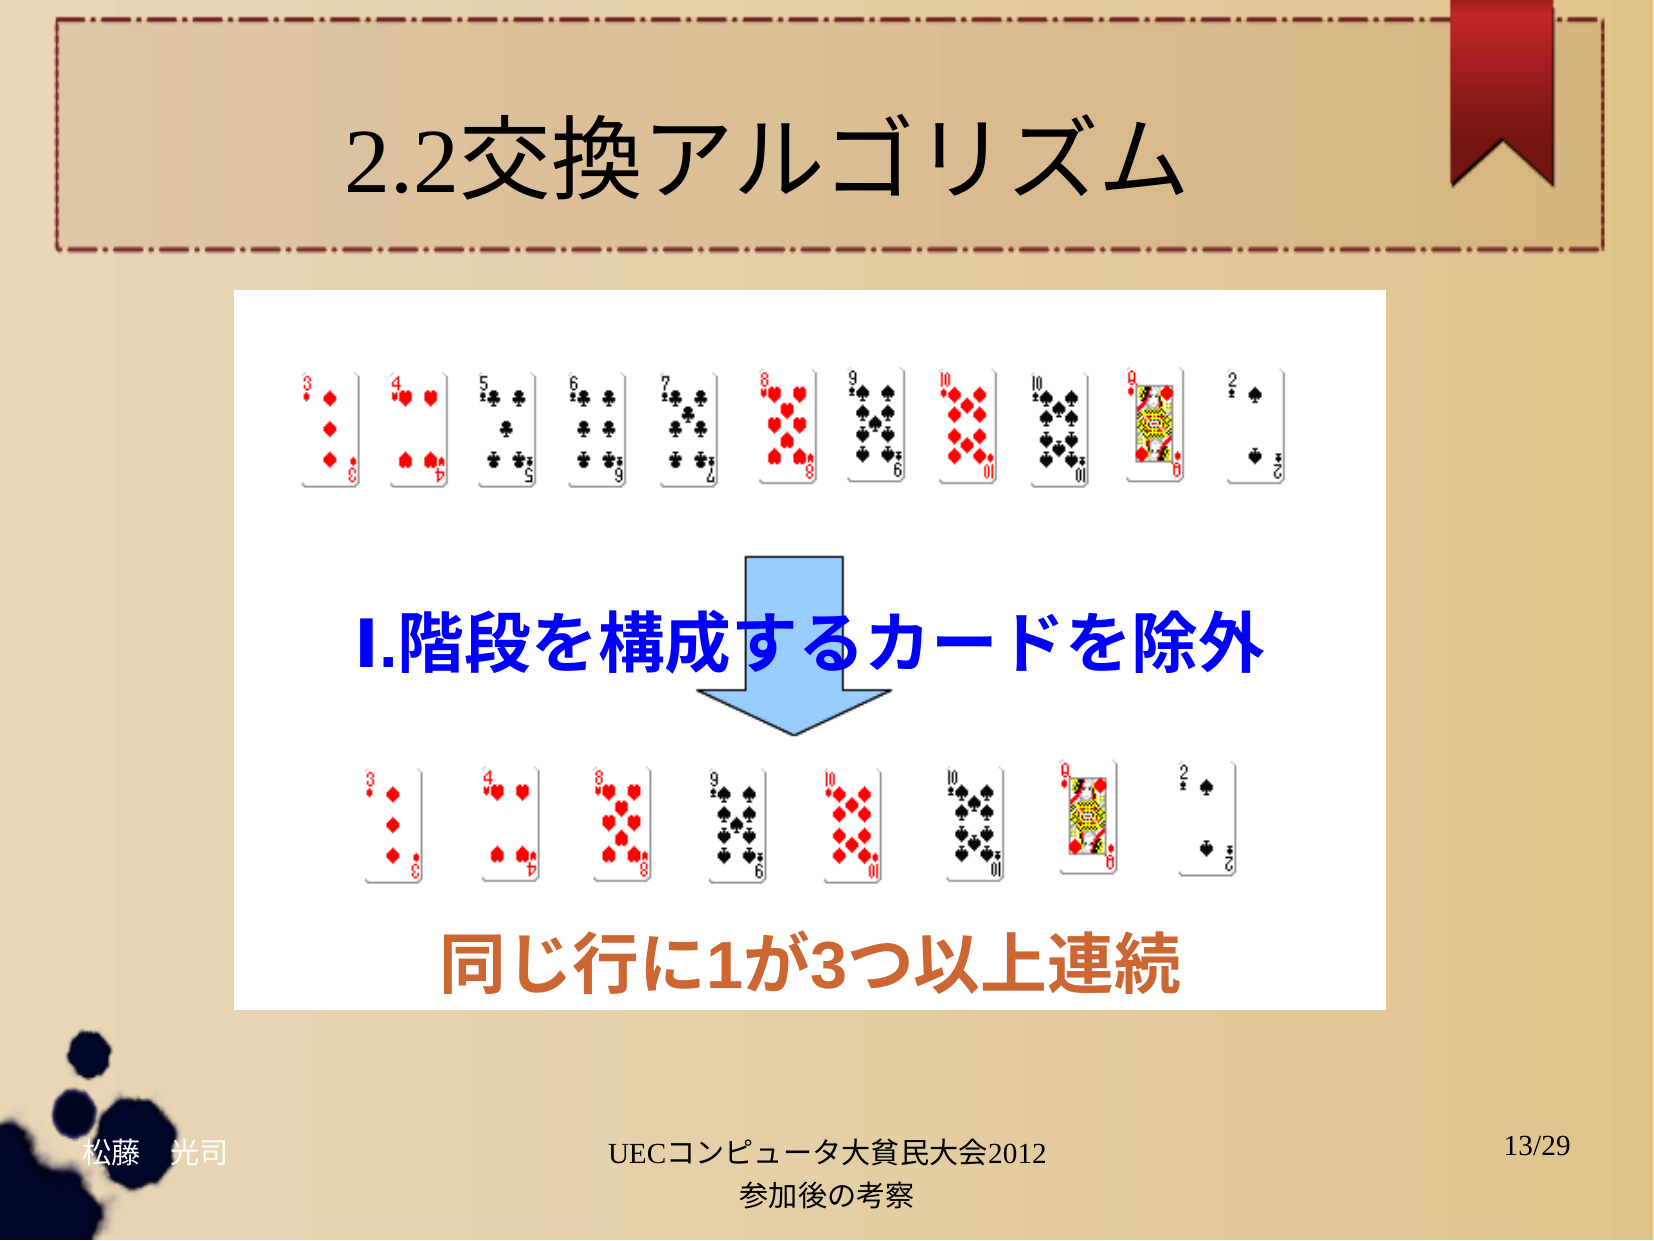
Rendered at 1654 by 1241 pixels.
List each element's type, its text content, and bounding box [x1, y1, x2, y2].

subtitle Ⅰ.階段を構成するカードを除外 同じ行に1が3つ以上連続 [82, 290, 1538, 1010]
title 2.2交換アルゴリズム [82, 49, 1453, 257]
picture [0, 0, 1654, 1240]
